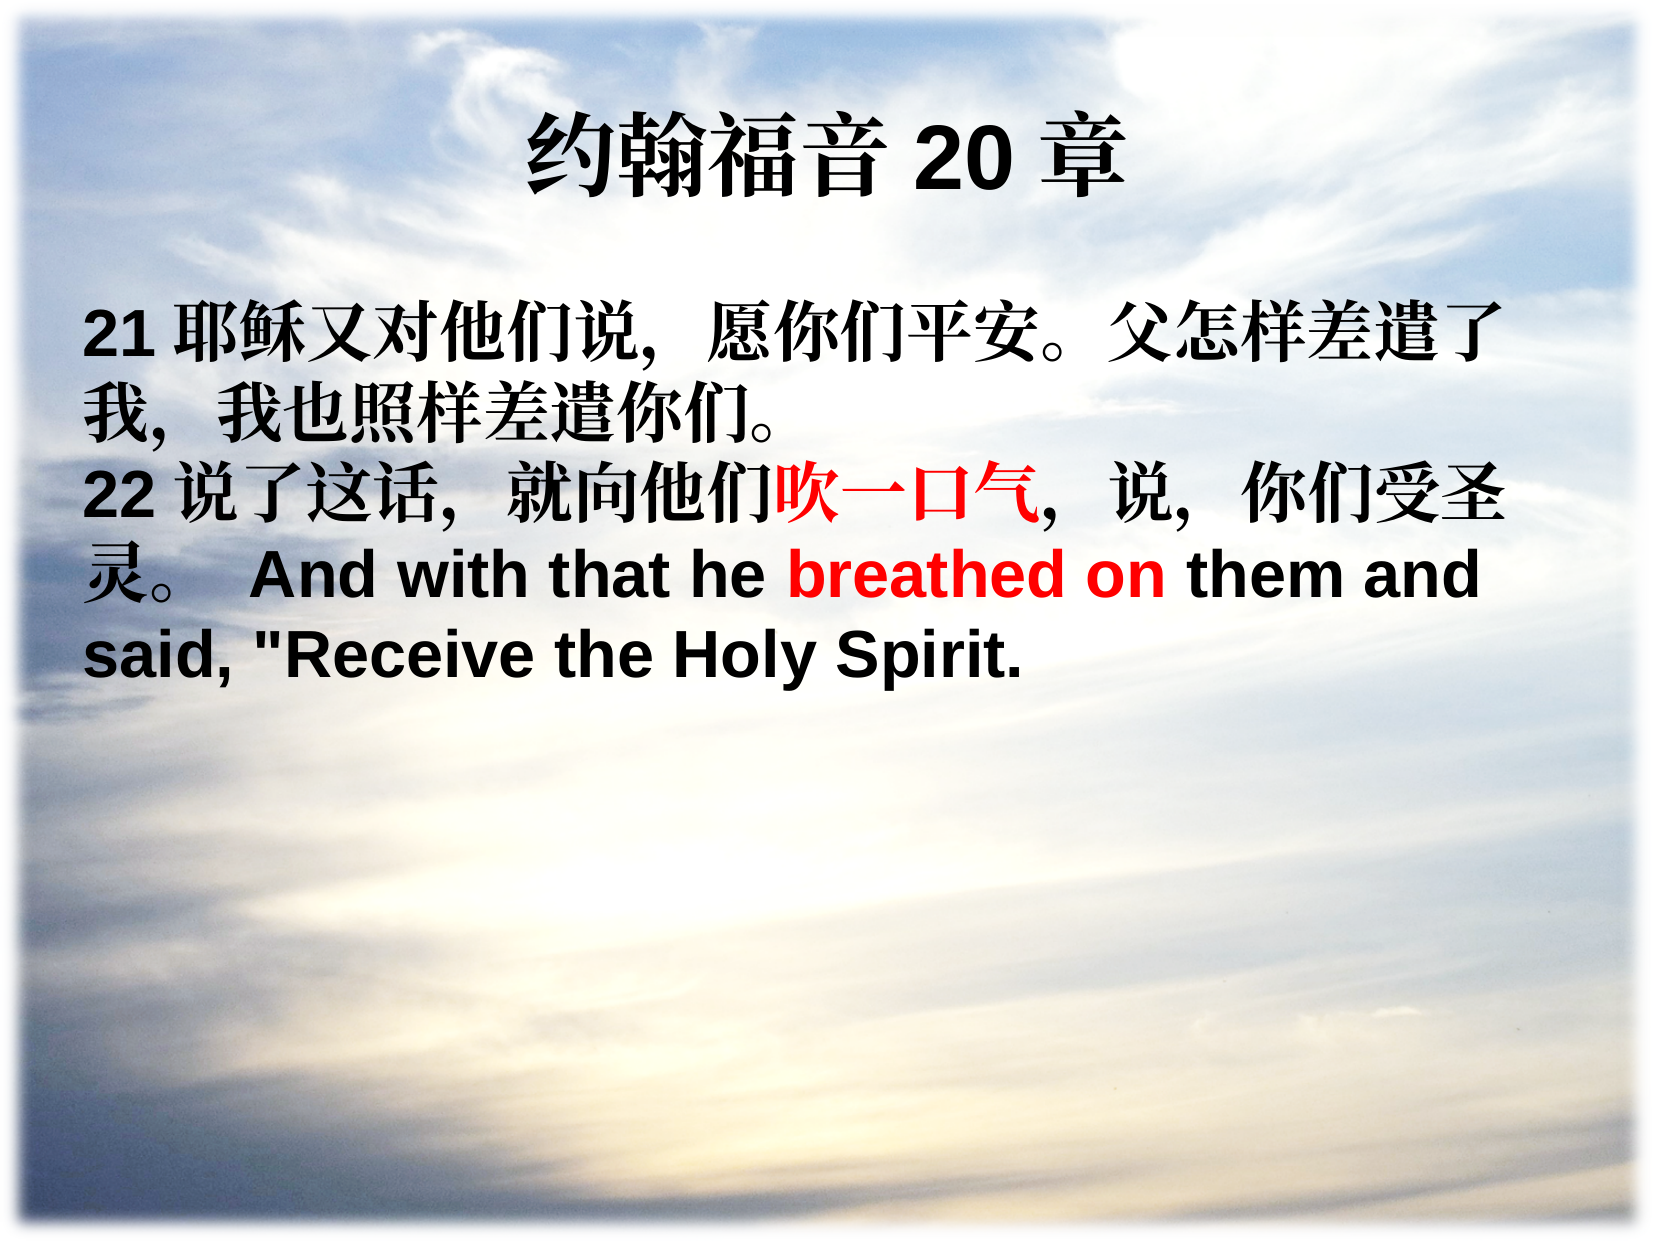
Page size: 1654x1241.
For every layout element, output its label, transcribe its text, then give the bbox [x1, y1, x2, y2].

picture [0, 0, 1654, 1241]
title 约翰福音20章 [82, 49, 1571, 257]
list 21耶稣又对他们说，愿你们平安。父怎样差遣了我，我也照样差遣你们。 22说了这话，就向他们吹一口气，说，你们受圣灵。 And with that he breathed on them and said, "Receive the Holy Spirit. [82, 290, 1571, 1109]
